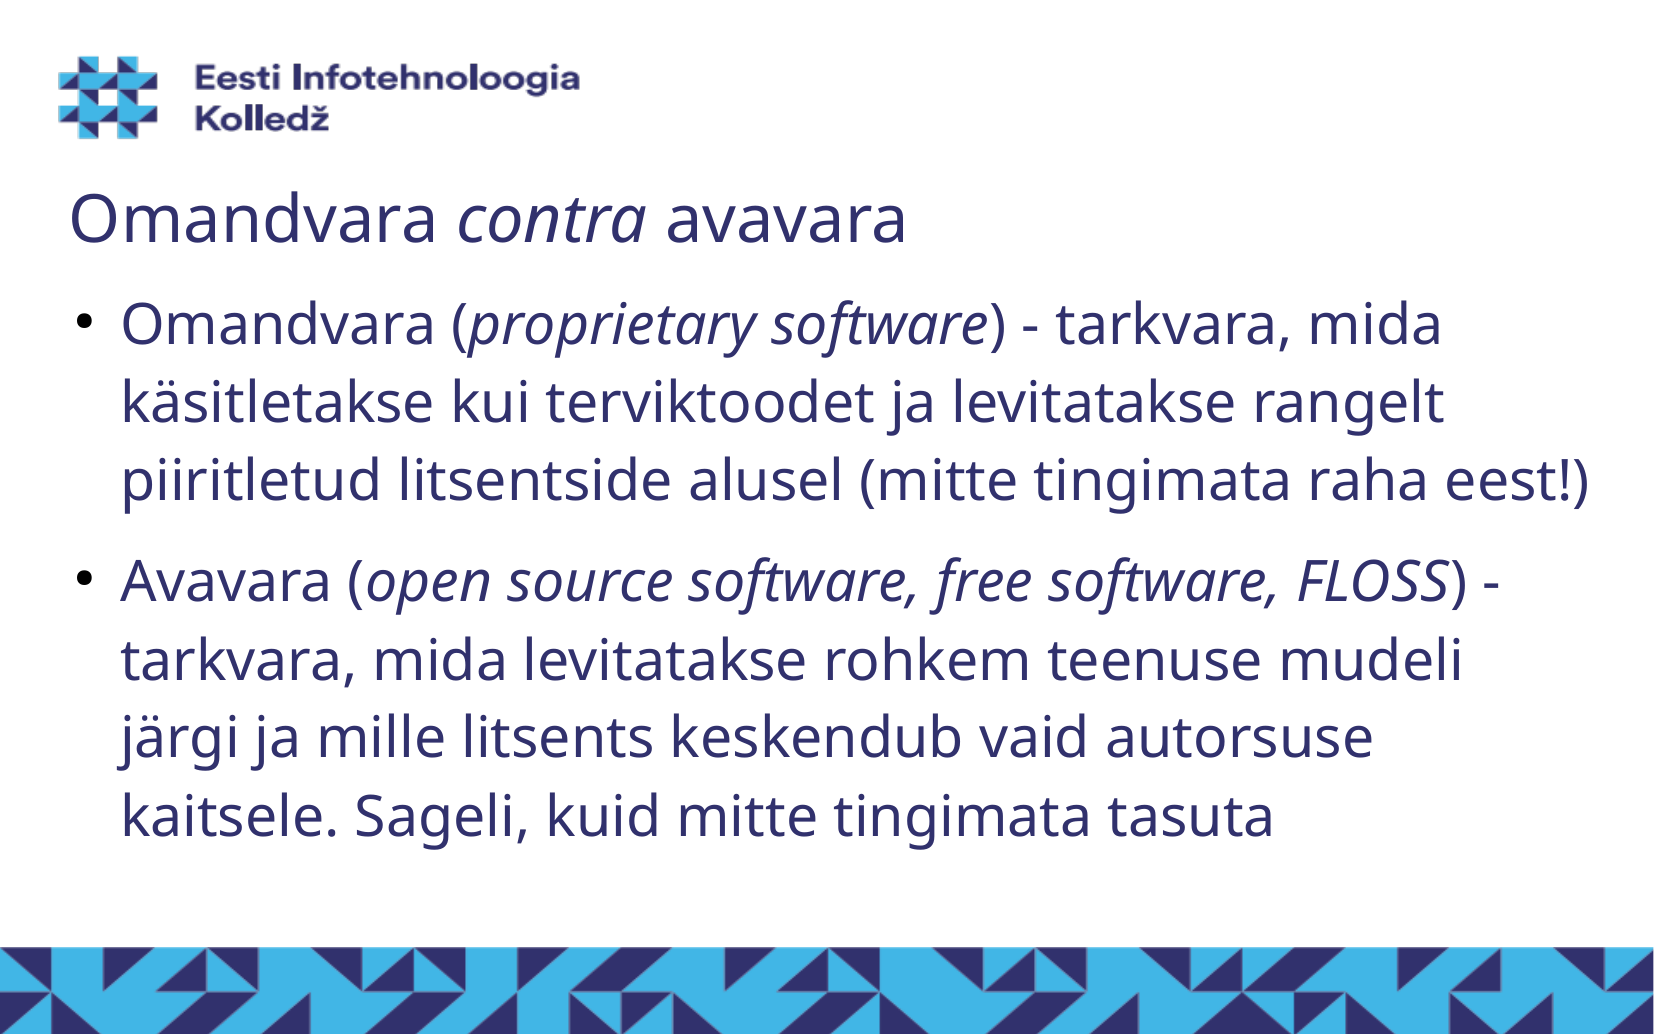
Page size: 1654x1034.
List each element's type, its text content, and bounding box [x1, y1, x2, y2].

title Omandvara contra avavara [68, 147, 1536, 283]
list Omandvara (proprietary software) - tarkvara, mida käsitletakse kui terviktoodet ja levitatakse rangelt piiritletud litsentside alusel (mitte tingimata raha eest!) Avavara (open source software, free software, FLOSS) - tarkvara, mida levitatakse rohkem teenuse mudeli järgi ja mille litsents keskendub vaid autorsuse kaitsele. Sageli, kuid mitte tingimata tasuta [59, 283, 1595, 936]
